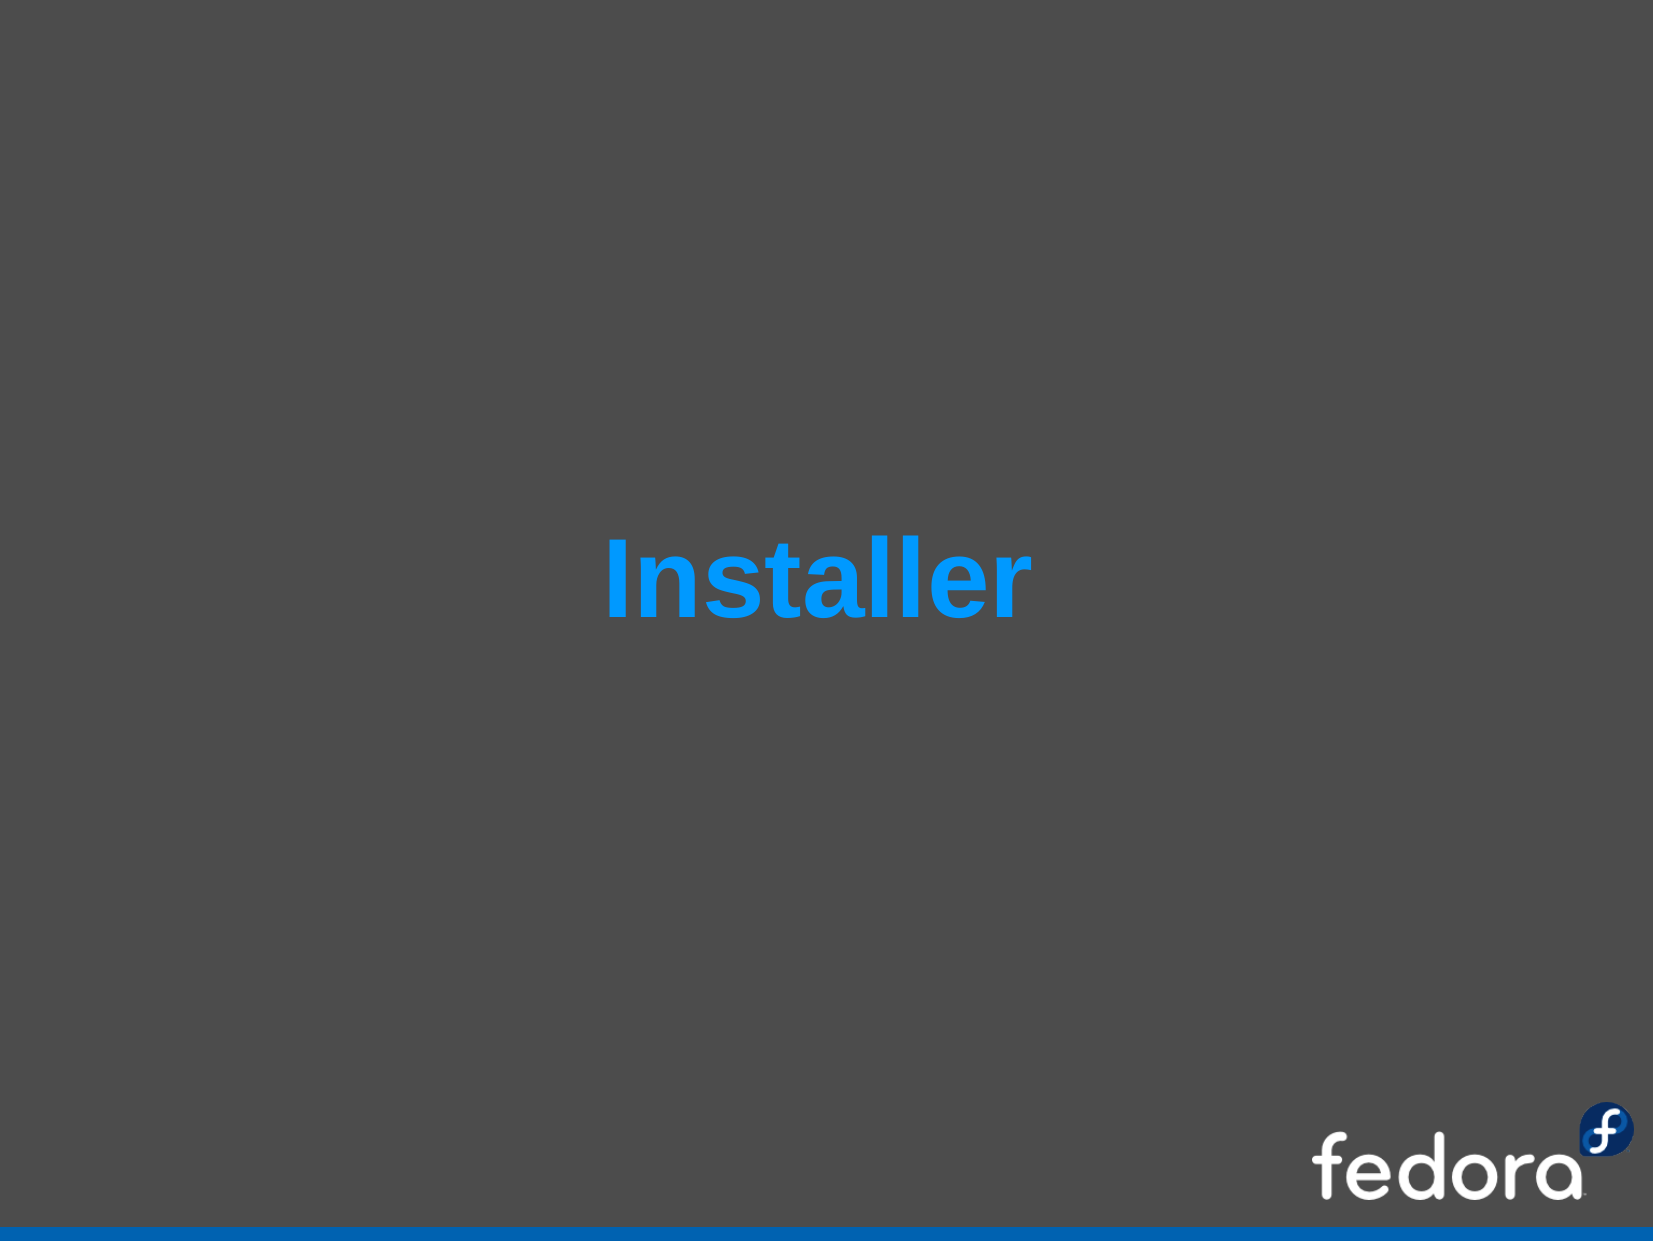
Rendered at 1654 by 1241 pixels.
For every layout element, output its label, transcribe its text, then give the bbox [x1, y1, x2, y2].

title Installer [112, 75, 1524, 1082]
picture [1312, 1102, 1634, 1200]
